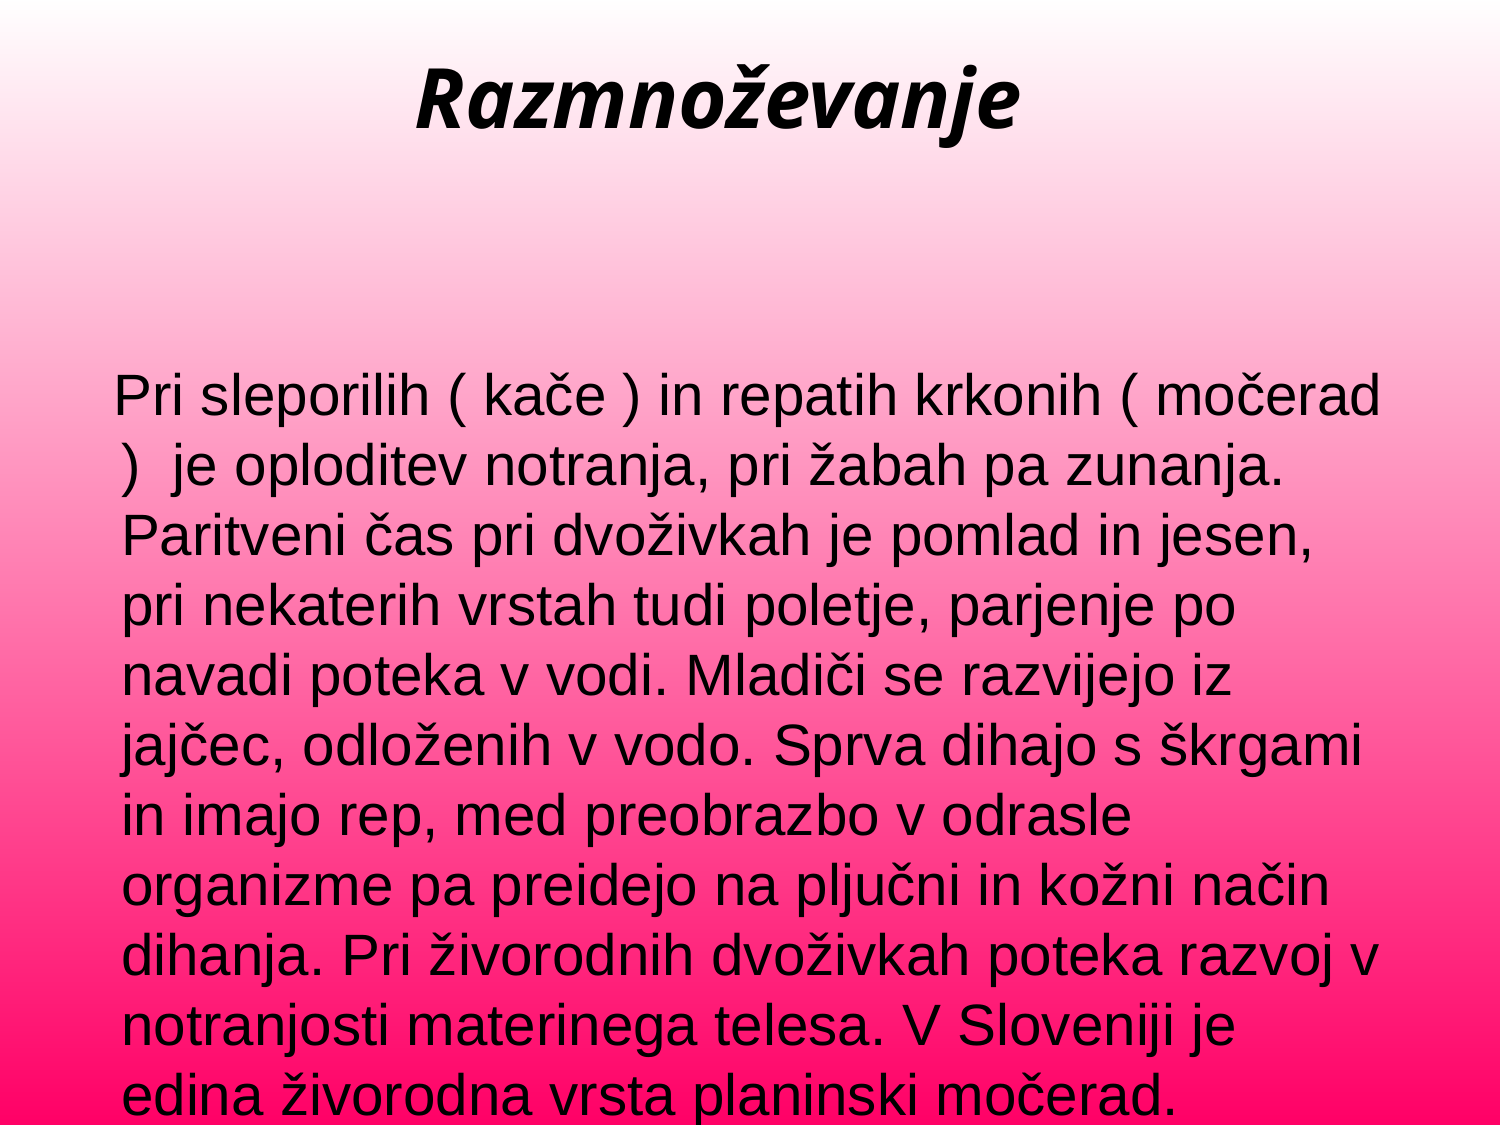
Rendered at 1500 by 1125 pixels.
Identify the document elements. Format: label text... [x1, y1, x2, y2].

text_box Pri sleporilih ( kače ) in repatih krkonih ( močerad ) je oploditev notranja, pri žabah pa zunanja. Paritveni čas pri dvoživkah je pomlad in jesen, pri nekaterih vrstah tudi poletje, parjenje po navadi poteka v vodi. Mladiči se razvijejo iz jajčec, odloženih v vodo. Sprva dihajo s škrgami in imajo rep, med preobrazbo v odrasle organizme pa preidejo na pljučni in kožni način dihanja. Pri živorodnih dvoživkah poteka razvoj v notranjosti materinega telesa. V Sloveniji je edina živorodna vrsta planinski močerad. [49, 349, 1400, 1093]
text_box Razmnoževanje [324, 37, 1113, 338]
